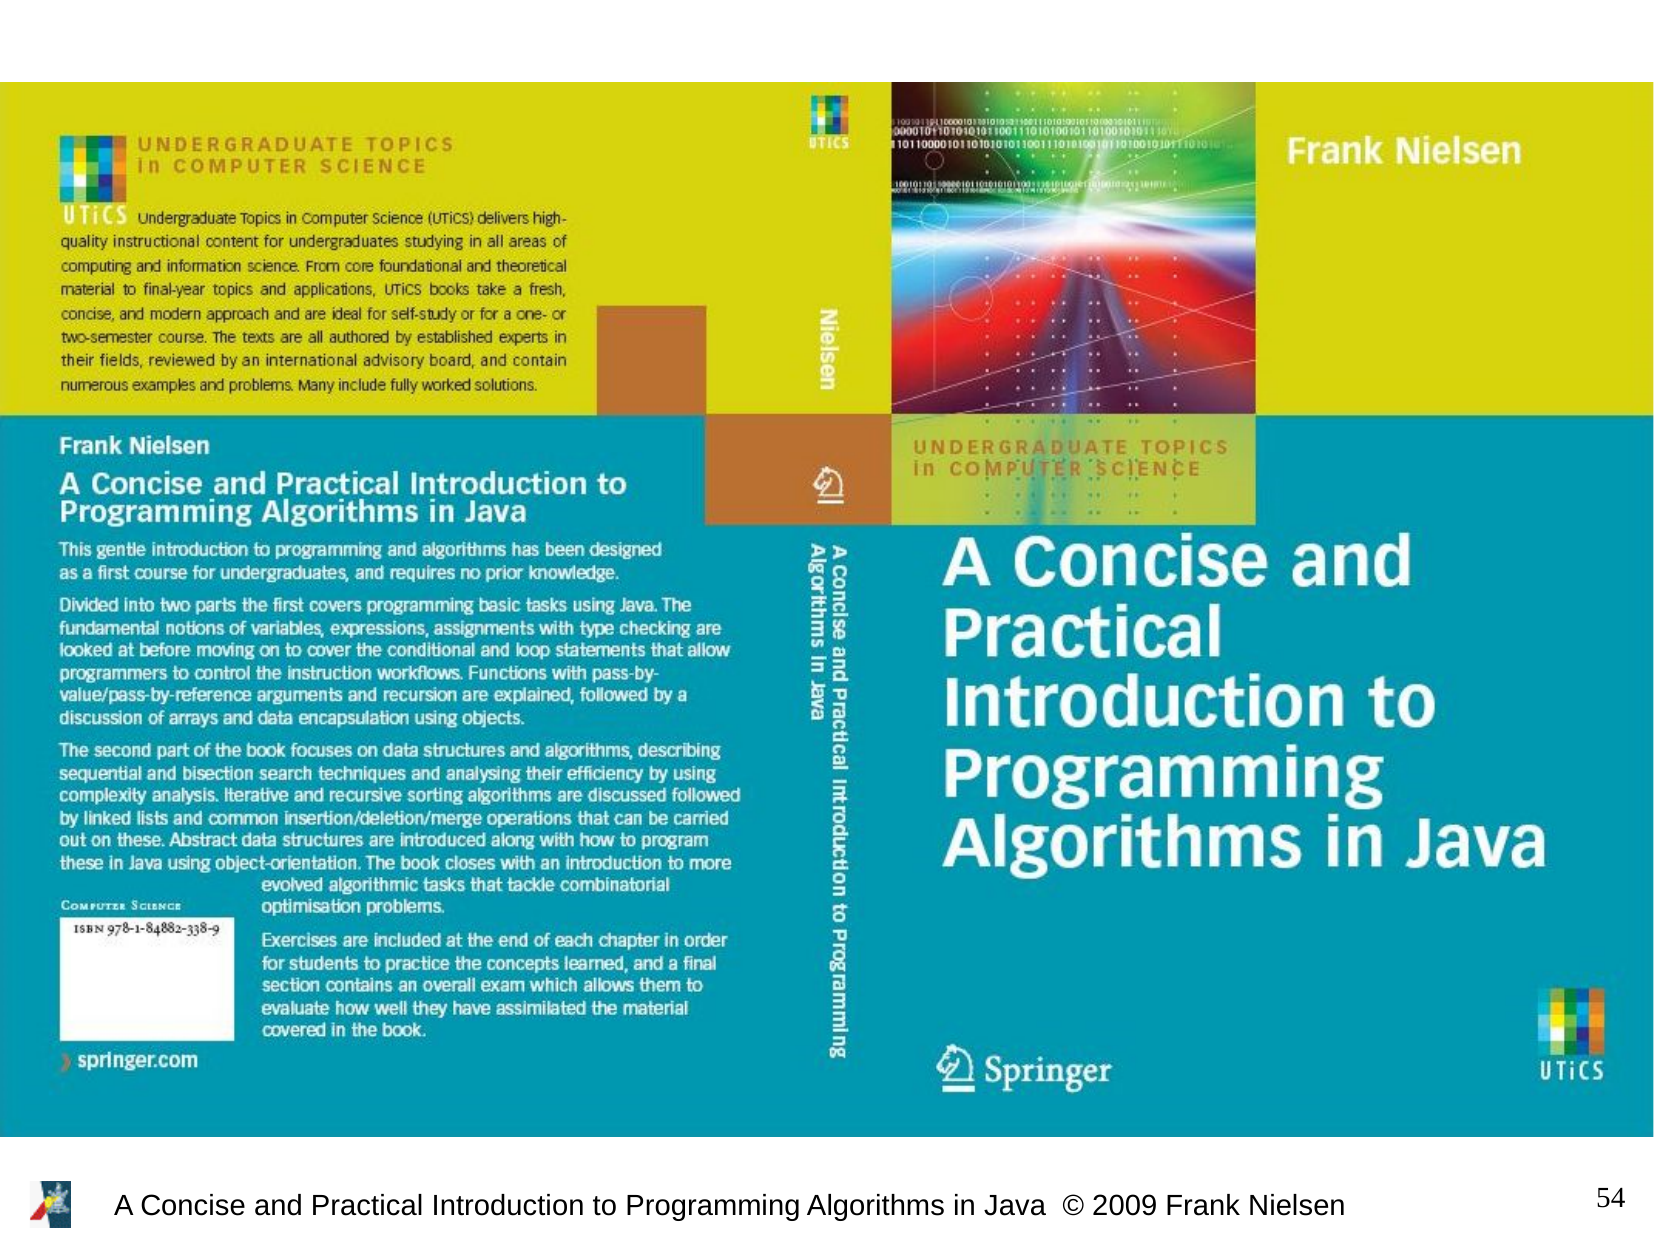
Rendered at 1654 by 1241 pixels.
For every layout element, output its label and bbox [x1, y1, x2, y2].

picture [0, 82, 1654, 1137]
picture [29, 1181, 71, 1228]
